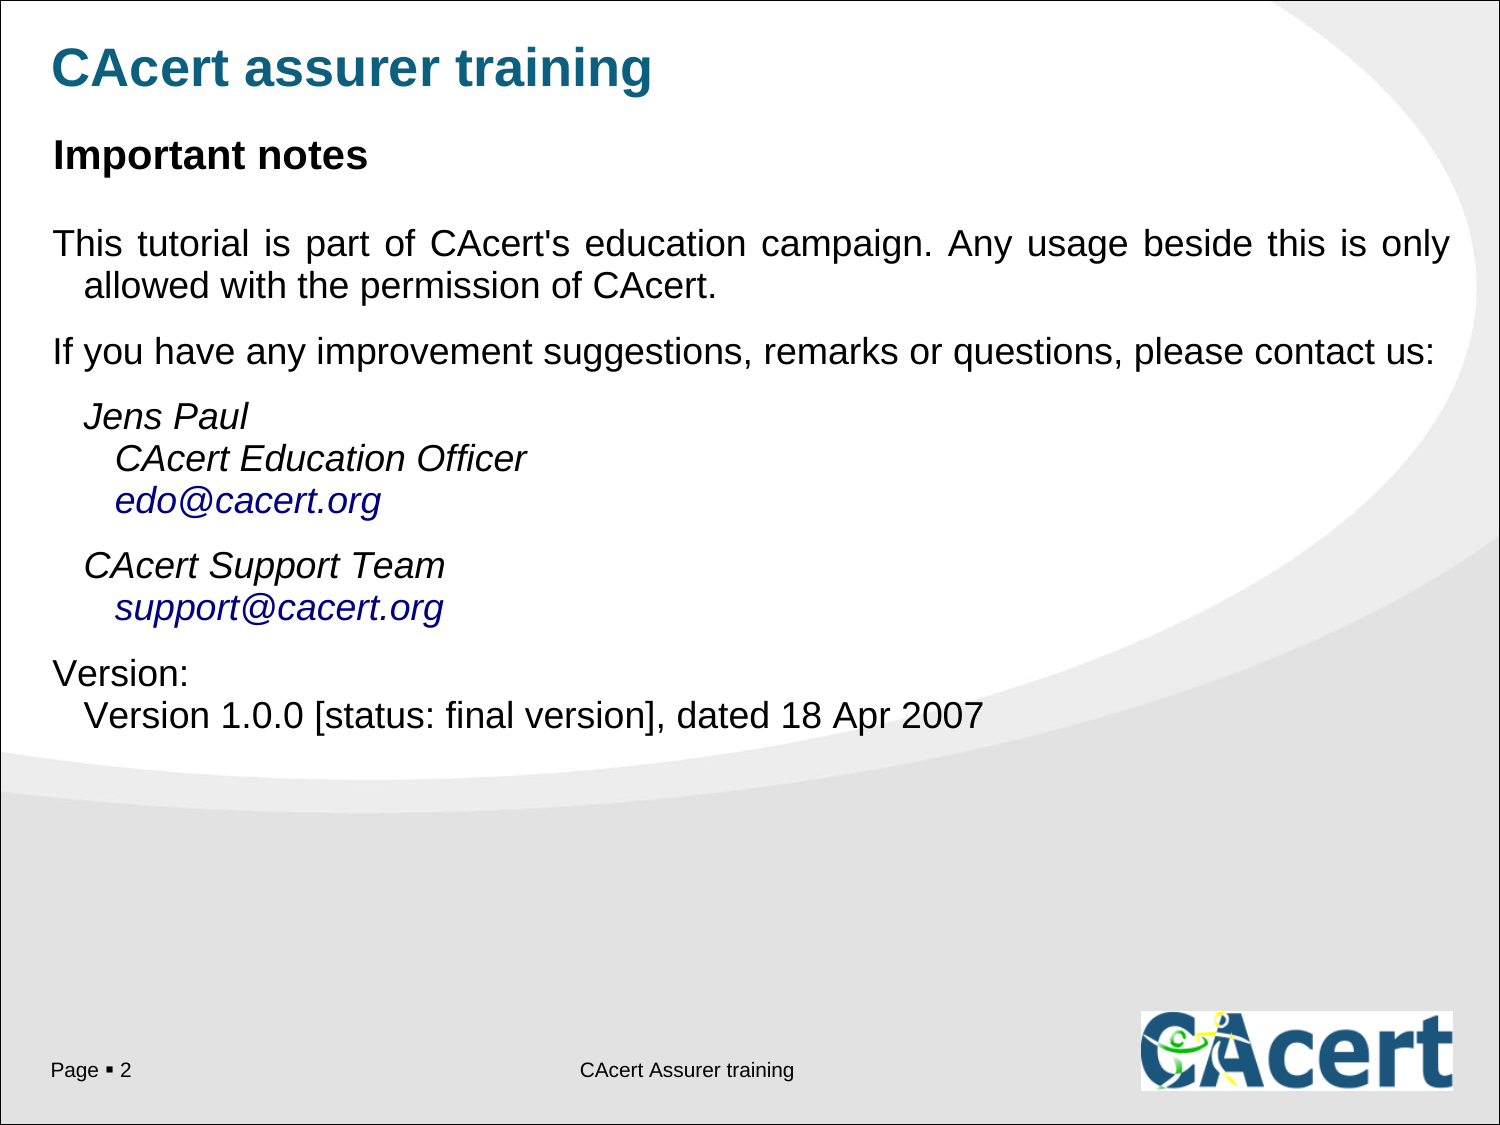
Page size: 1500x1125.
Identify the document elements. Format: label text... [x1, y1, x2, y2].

title CAcert assurer training [51, 19, 1450, 118]
text_box Important notes [53, 125, 997, 185]
picture [1, 1, 1499, 1124]
list This tutorial is part of CAcert's education campaign. Any usage beside this is only allowed with the permission of CAcert. If you have any improvement suggestions, remarks or questions, please contact us: Jens Paul CAcert Education Officer edo@cacert.org CAcert Support Team support@cacert.org Version: Version 1.0.0 [status: final version], dated 18 Apr 2007 [52, 215, 1451, 936]
